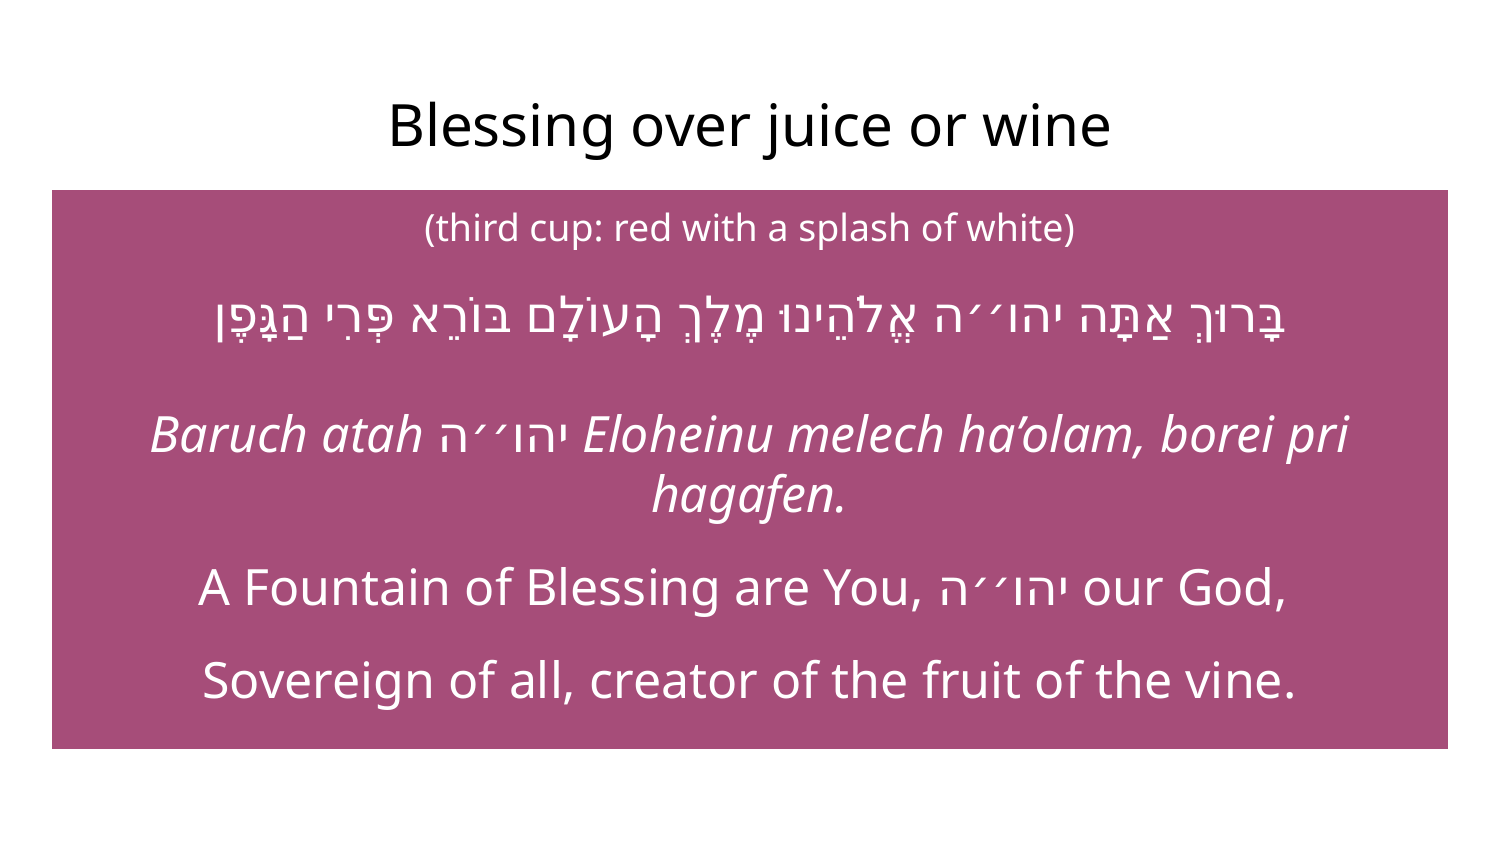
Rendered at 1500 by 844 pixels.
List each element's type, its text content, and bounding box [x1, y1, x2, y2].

title Blessing over juice or wine [51, 72, 1449, 167]
list (third cup: red with a splash of white) בָּרוּךְ אַתָּה יהו׳׳ה אֱלֹהֵינוּ מֶלֶךְ הָעוֹלָם בּוֹרֵא פְּרִי הַגָּפֶן Baruch atah יהו׳׳ה Eloheinu melech ha’olam, borei pri hagafen. A Fountain of Blessing are You, יהו׳׳ה our God, Sovereign of all, creator of the fruit of the vine. [51, 189, 1449, 750]
